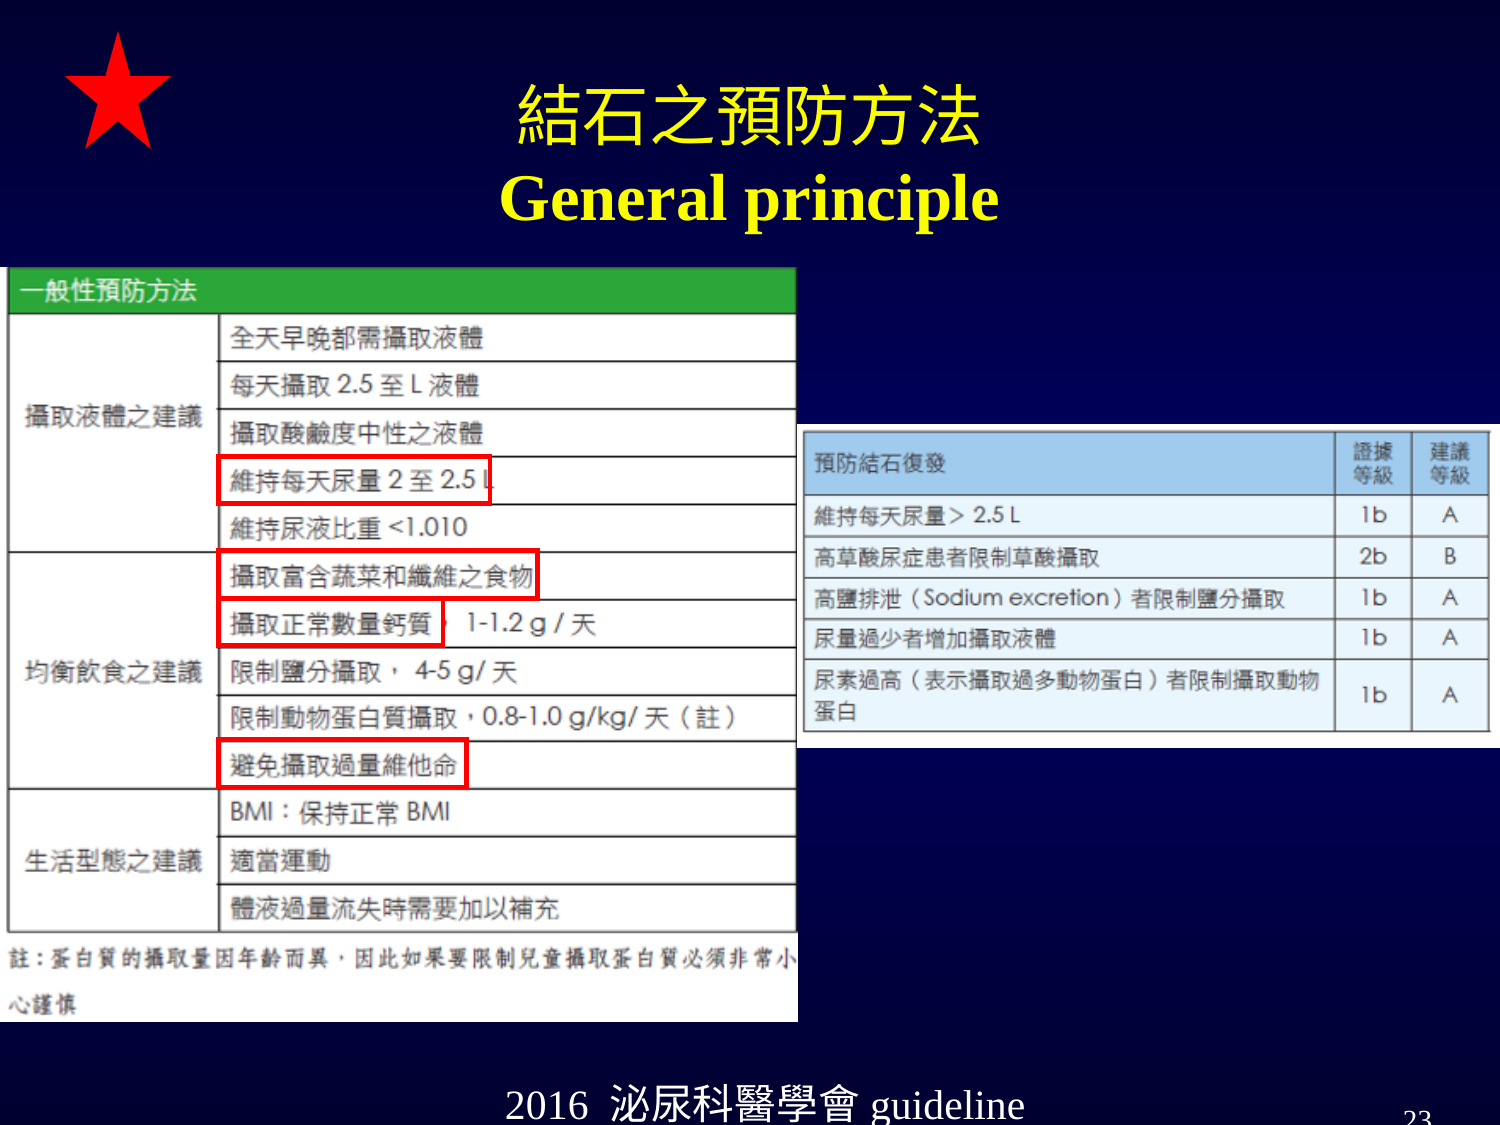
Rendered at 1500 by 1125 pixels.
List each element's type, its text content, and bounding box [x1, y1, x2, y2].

picture [0, 267, 1500, 1022]
text_box [64, 31, 172, 149]
text_box 2016 泌尿科醫學會guideline [490, 1070, 1046, 1125]
title 結石之預防方法 General principle [112, 66, 1388, 201]
text_box [1387, 1093, 1491, 1118]
